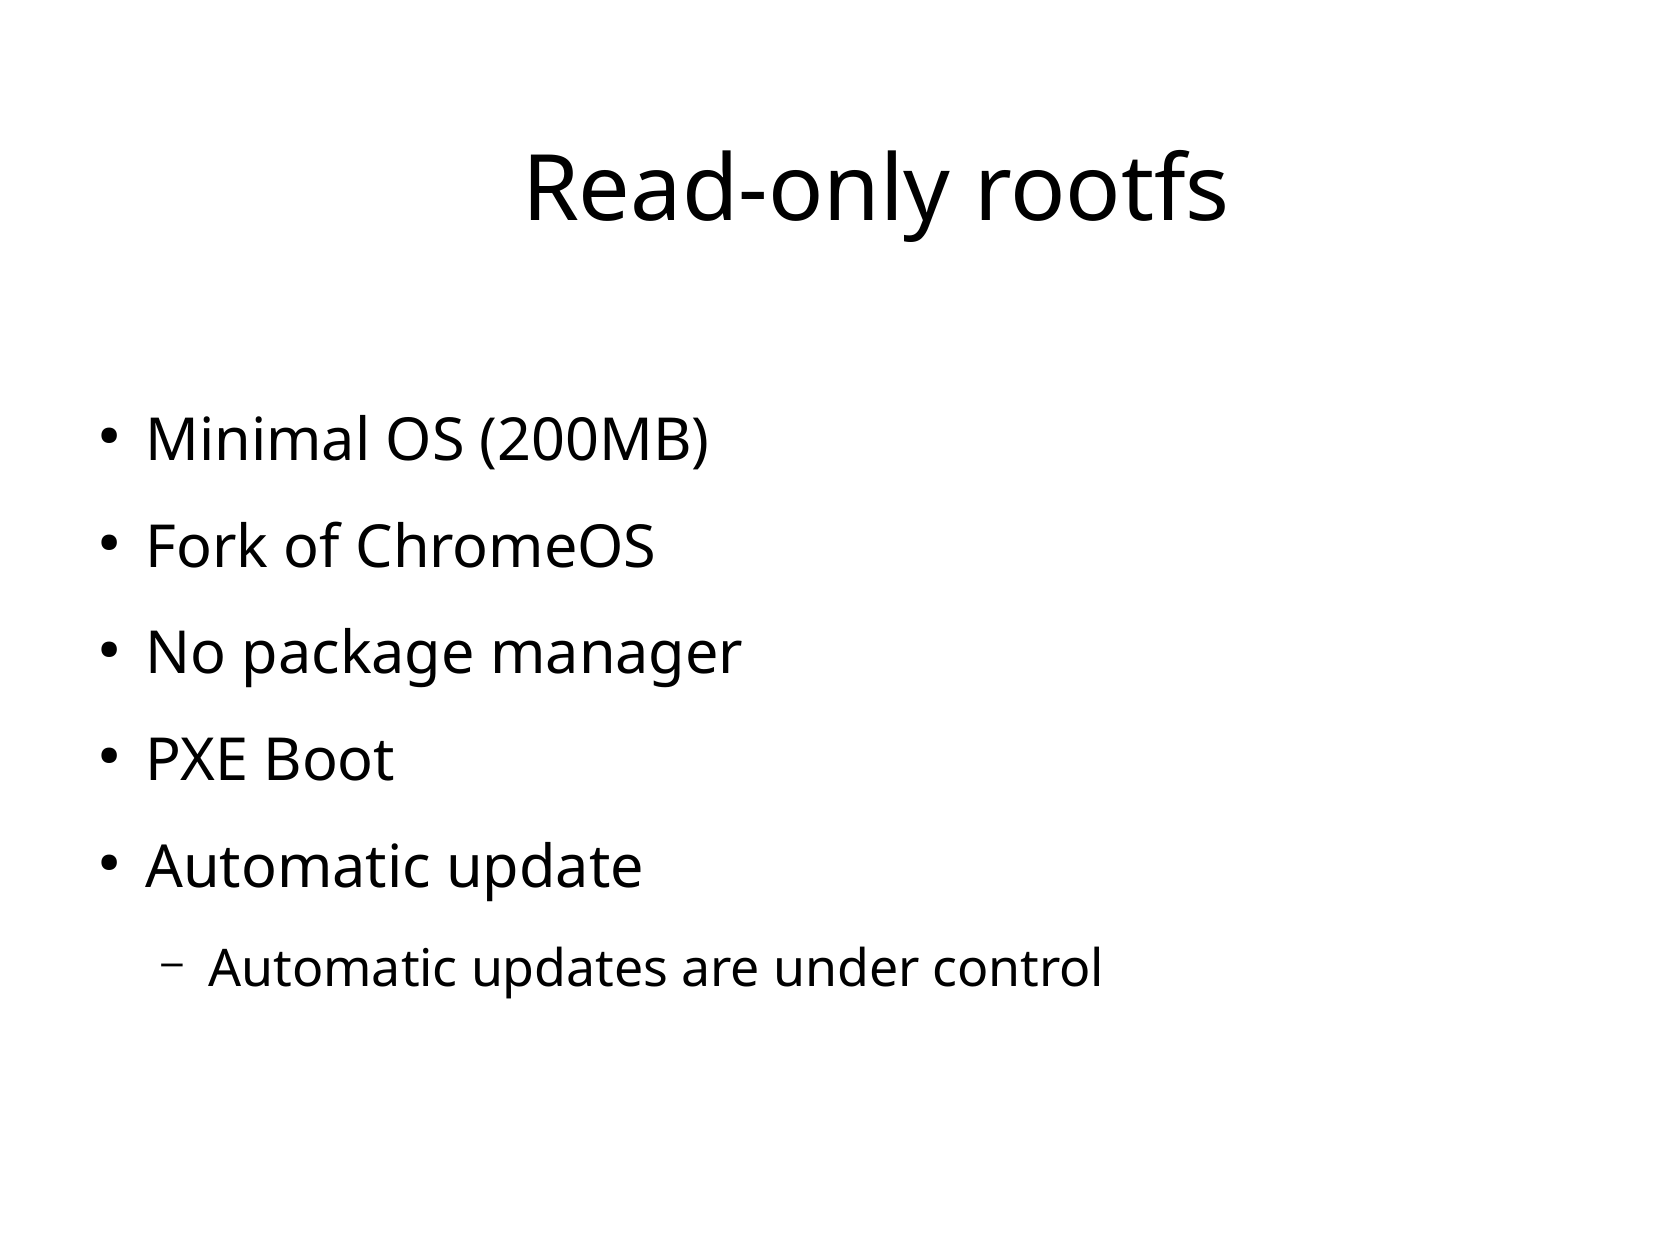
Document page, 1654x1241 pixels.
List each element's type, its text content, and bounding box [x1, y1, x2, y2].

title Read-only rootfs [114, 81, 1603, 289]
list Minimal OS (200MB) Fork of ChromeOS No package manager PXE Boot Automatic update Automatic updates are under control [82, 290, 1571, 1010]
